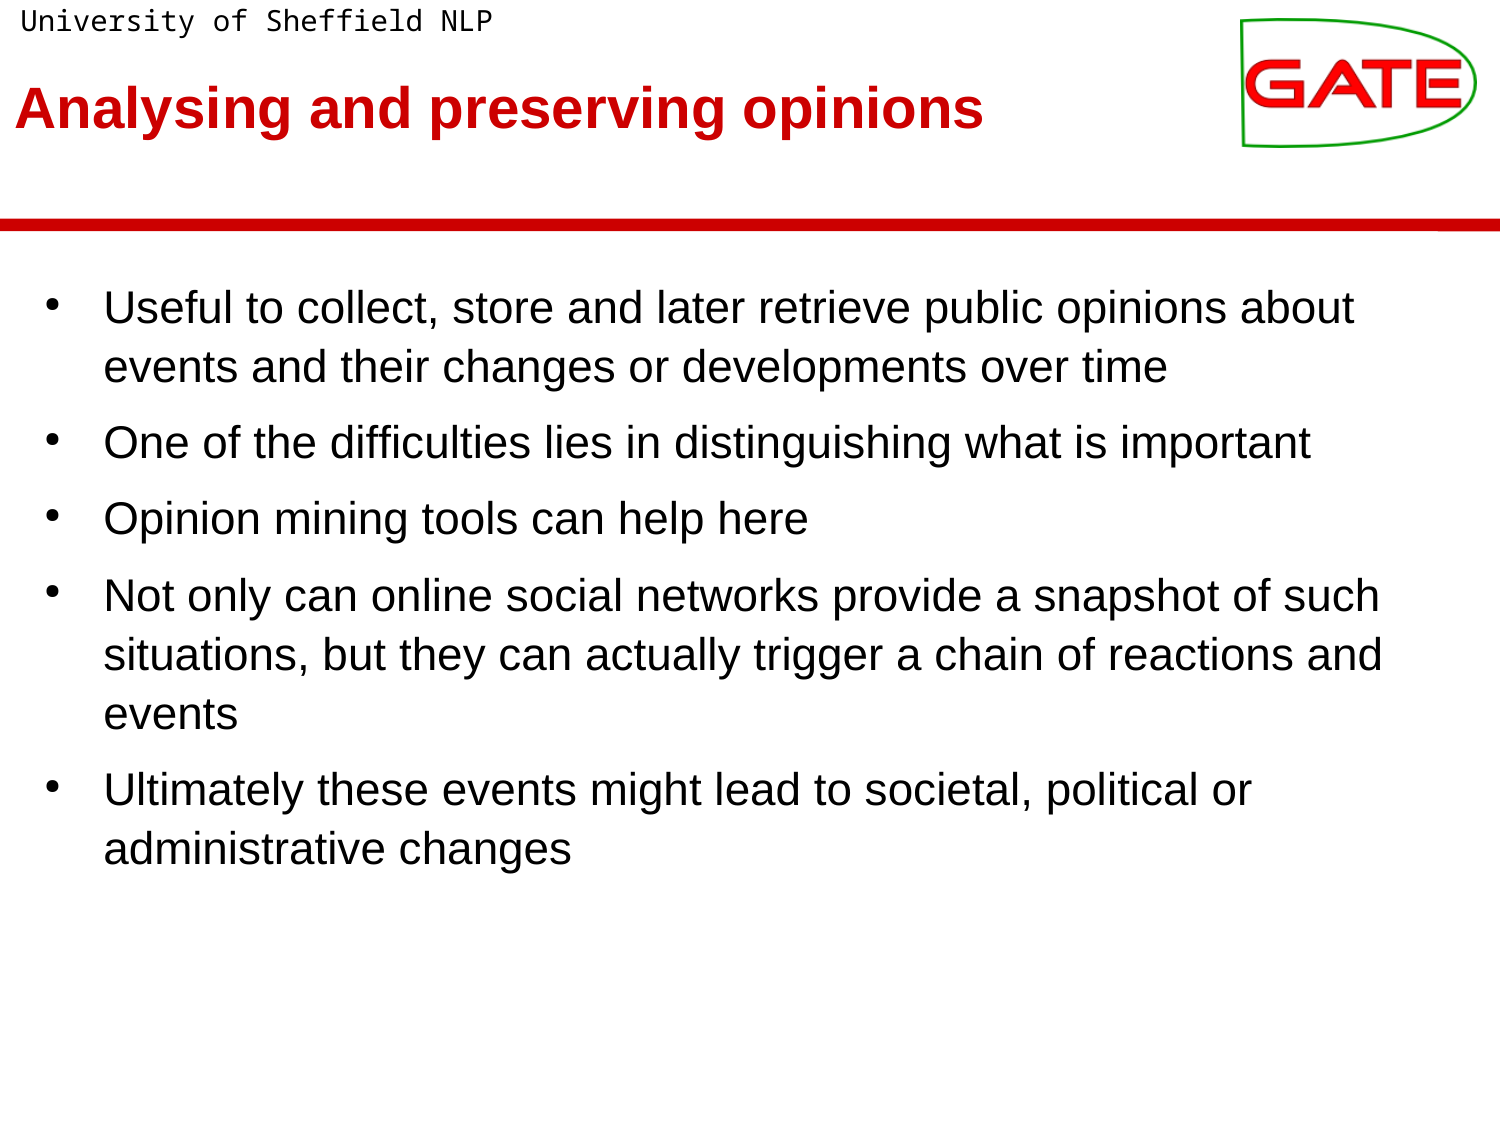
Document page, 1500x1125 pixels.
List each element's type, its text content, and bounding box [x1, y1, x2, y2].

picture [1240, 18, 1477, 148]
title Analysing and preserving opinions [0, 11, 1239, 205]
list Useful to collect, store and later retrieve public opinions about events and their changes or developments over time One of the difficulties lies in distinguishing what is important Opinion mining tools can help here Not only can online social networks provide a snapshot of such situations, but they can actually trigger a chain of reactions and events Ultimately these events might lead to societal, political or administrative changes [29, 265, 1477, 1025]
